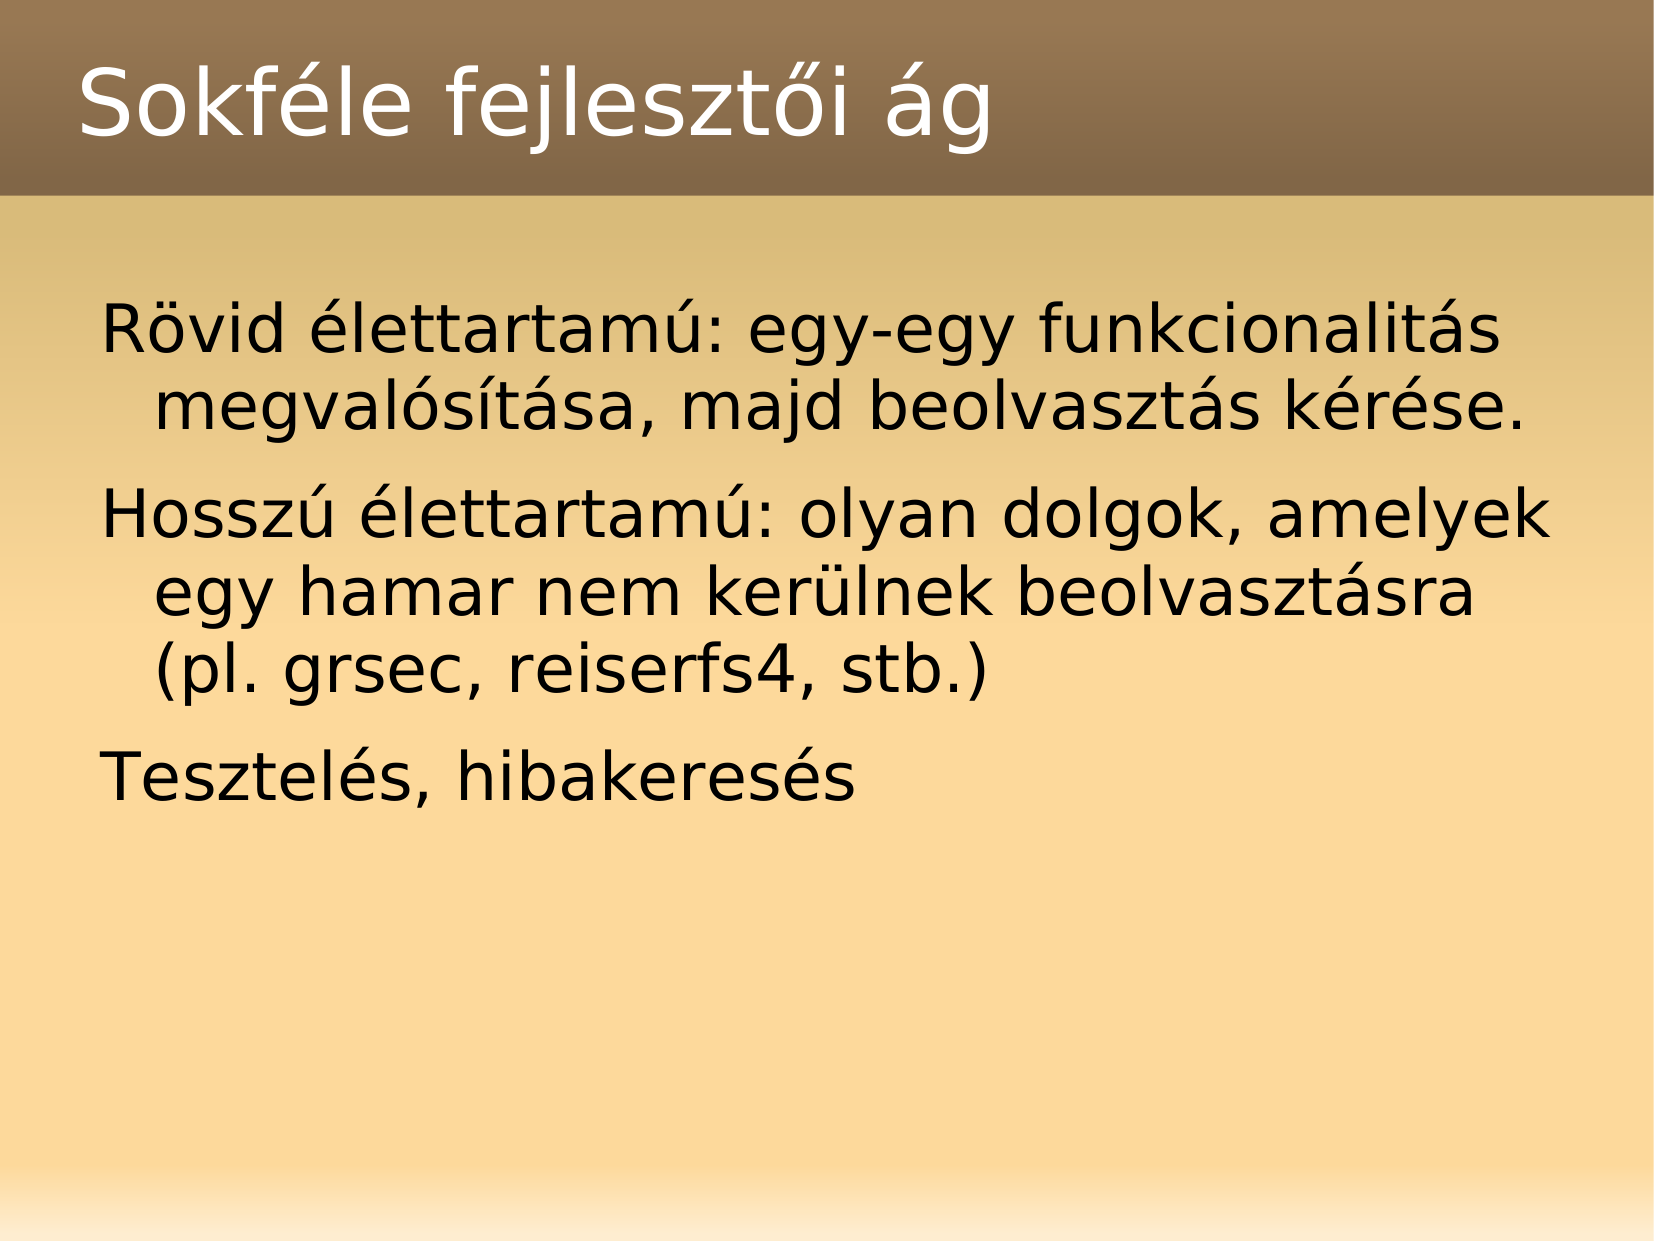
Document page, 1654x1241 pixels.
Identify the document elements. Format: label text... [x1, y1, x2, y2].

picture [0, 0, 1654, 1241]
title Sokféle fejlesztői ág [76, 7, 1565, 200]
list Rövid élettartamú: egy-egy funkcionalitás megvalósítása, majd beolvasztás kérése. Hosszú élettartamú: olyan dolgok, amelyek egy hamar nem kerülnek beolvasztásra (pl. grsec, reiserfs4, stb.) Tesztelés, hibakeresés [82, 290, 1571, 1094]
